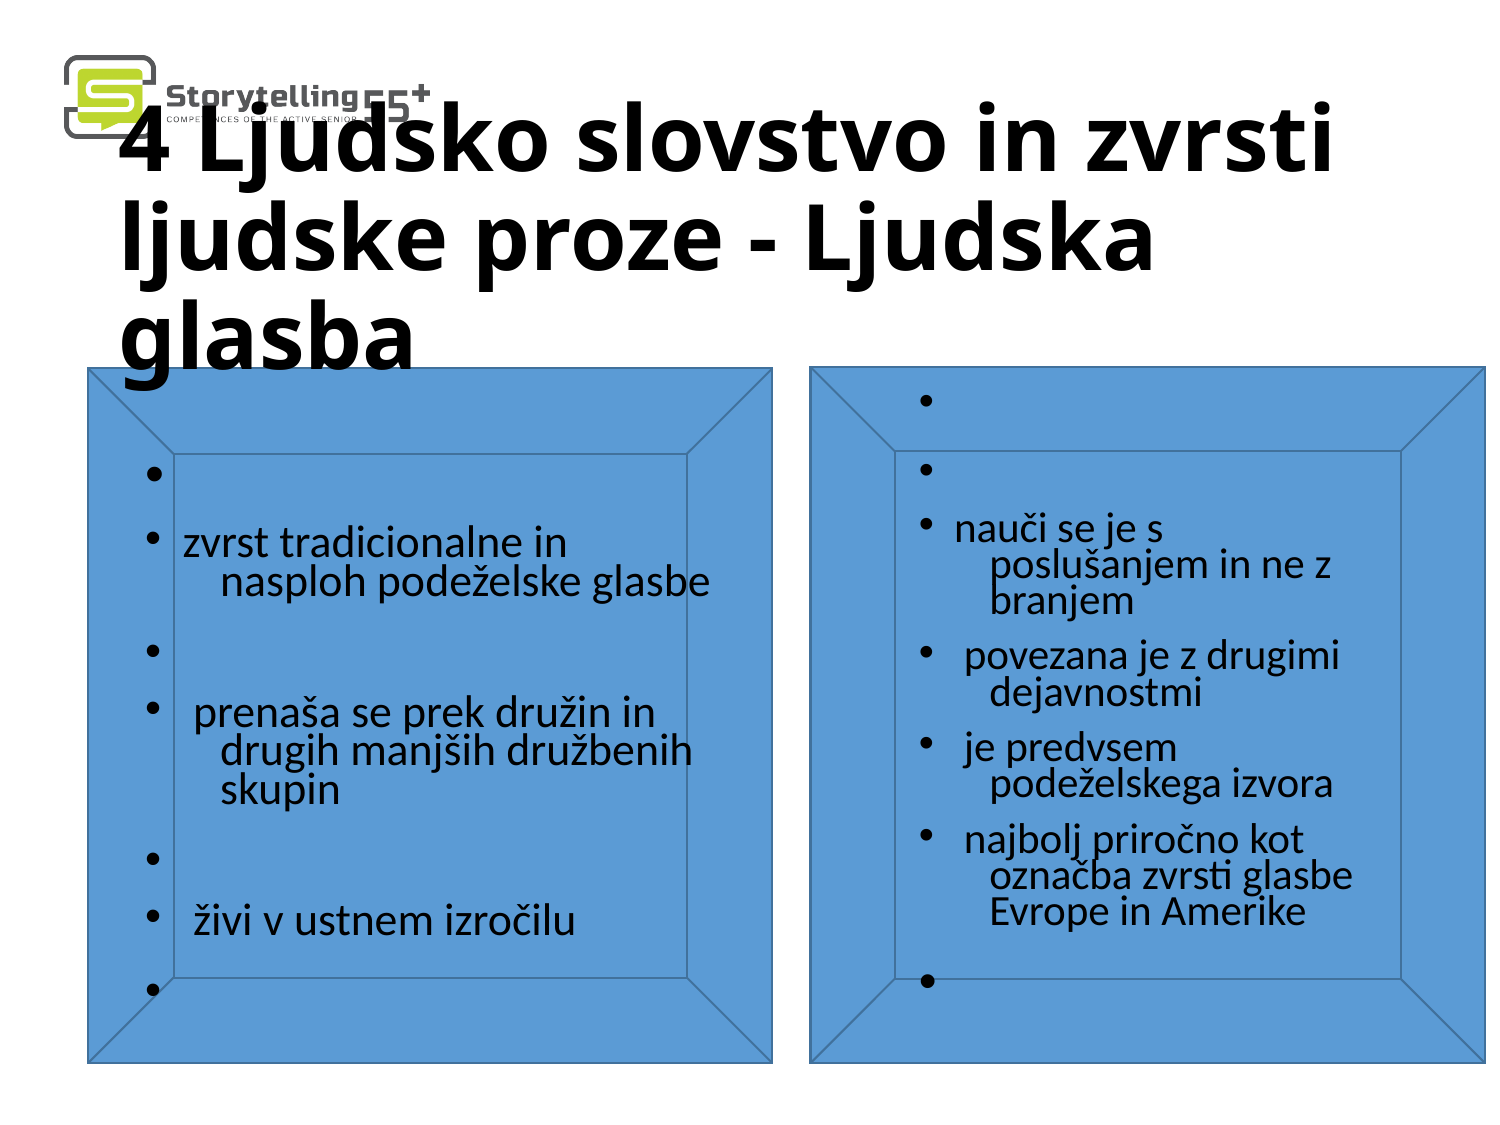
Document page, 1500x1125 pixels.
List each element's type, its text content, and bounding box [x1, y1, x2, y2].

title 4 Ljudsko slovstvo in zvrsti ljudske proze - Ljudska glasba [103, 59, 1397, 423]
list zvrst tradicionalne in nasploh podeželske glasbe prenaša se prek družin in drugih manjših družbenih skupin živi v ustnem izročilu [130, 433, 731, 1079]
list nauči se je s poslušanjem in ne z branjem povezana je z drugimi dejavnostmi je predvsem podeželskega izvora najbolj priročno kot označba zvrsti glasbe Evrope in Amerike [903, 367, 1373, 975]
text_box [810, 367, 1486, 1064]
picture [64, 55, 430, 139]
text_box [88, 368, 773, 1064]
